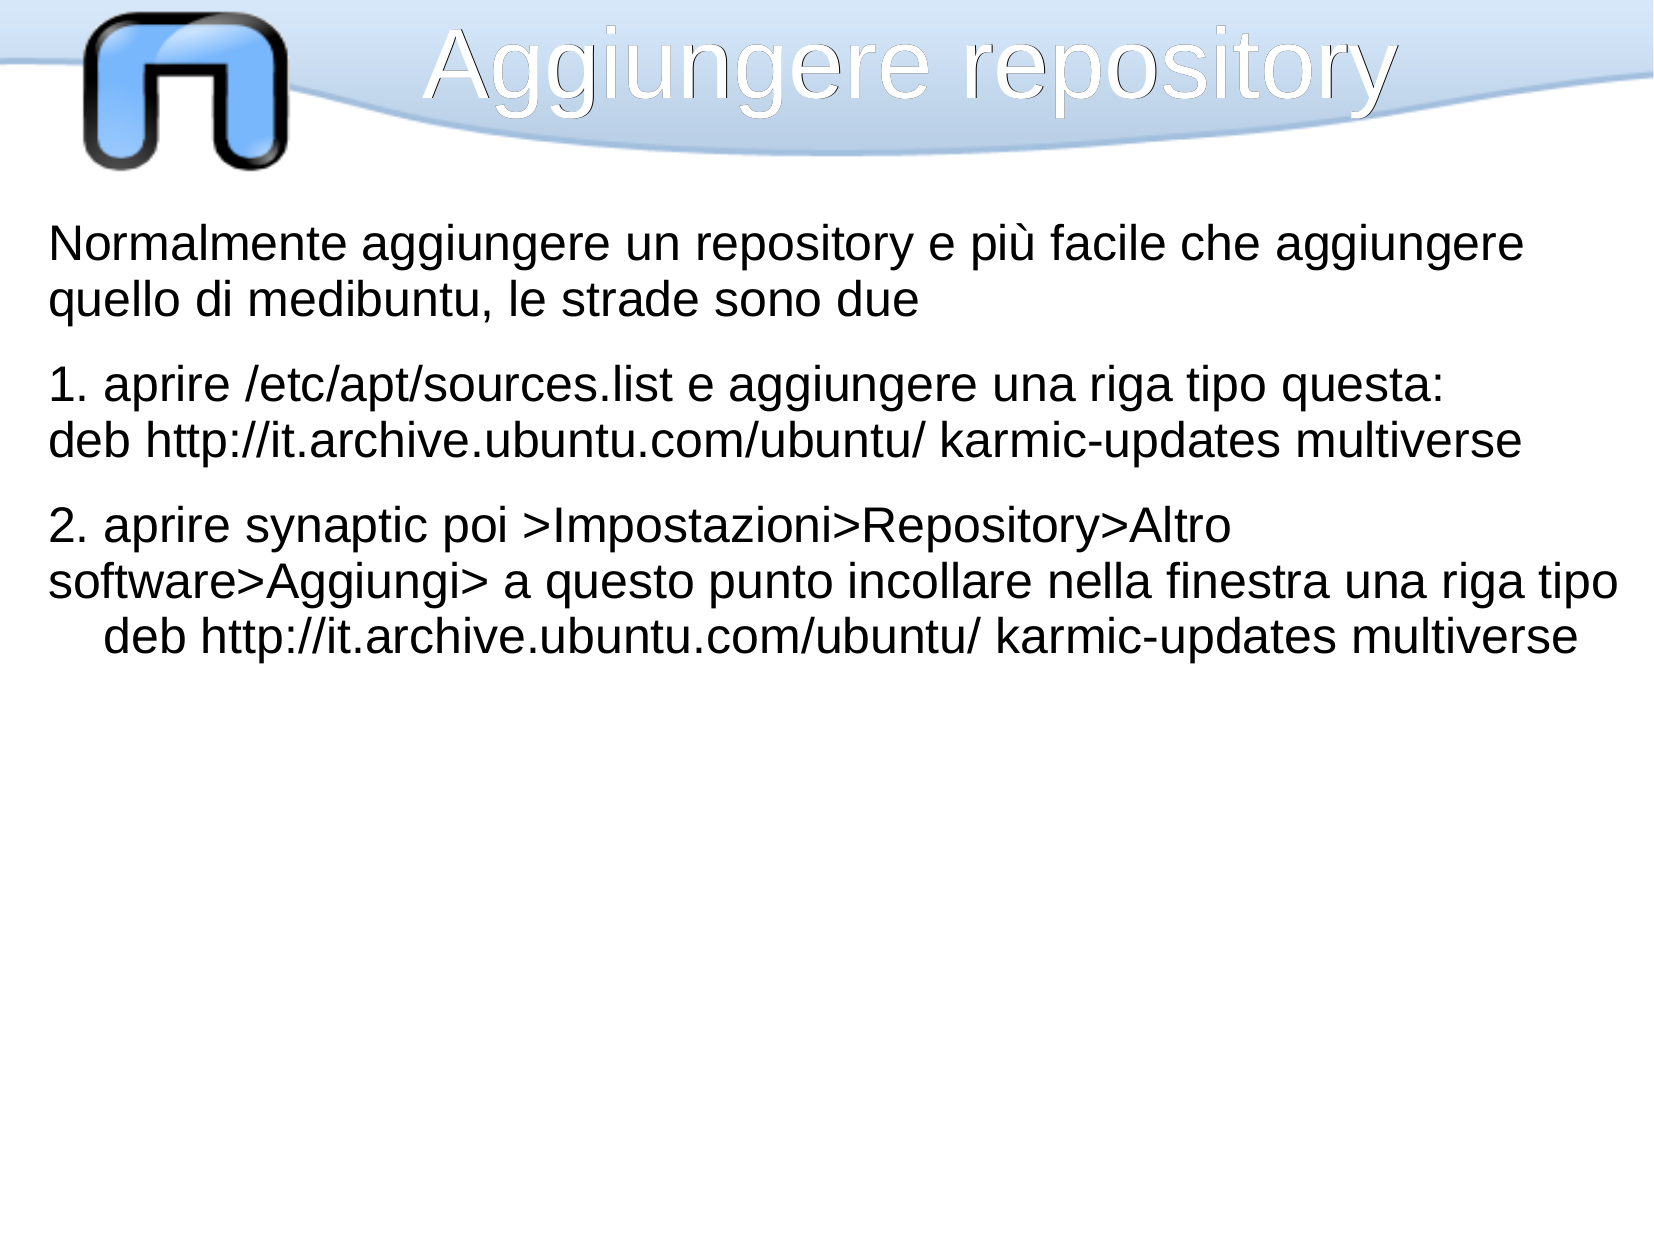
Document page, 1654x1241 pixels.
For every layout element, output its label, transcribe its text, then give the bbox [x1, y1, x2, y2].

picture [0, 0, 1654, 209]
text_box Aggiungere repository [325, 0, 1498, 140]
list Normalmente aggiungere un repository e più facile che aggiungere quello di medibuntu, le strade sono due 1. aprire /etc/apt/sources.list e aggiungere una riga tipo questa: deb http://it.archive.ubuntu.com/ubuntu/ karmic-updates multiverse 2. aprire synaptic poi >Impostazioni>Repository>Altro software>Aggiungi> a questo punto incollare nella finestra una riga tipo deb http://it.archive.ubuntu.com/ubuntu/ karmic-updates multiverse [0, 209, 1654, 1241]
